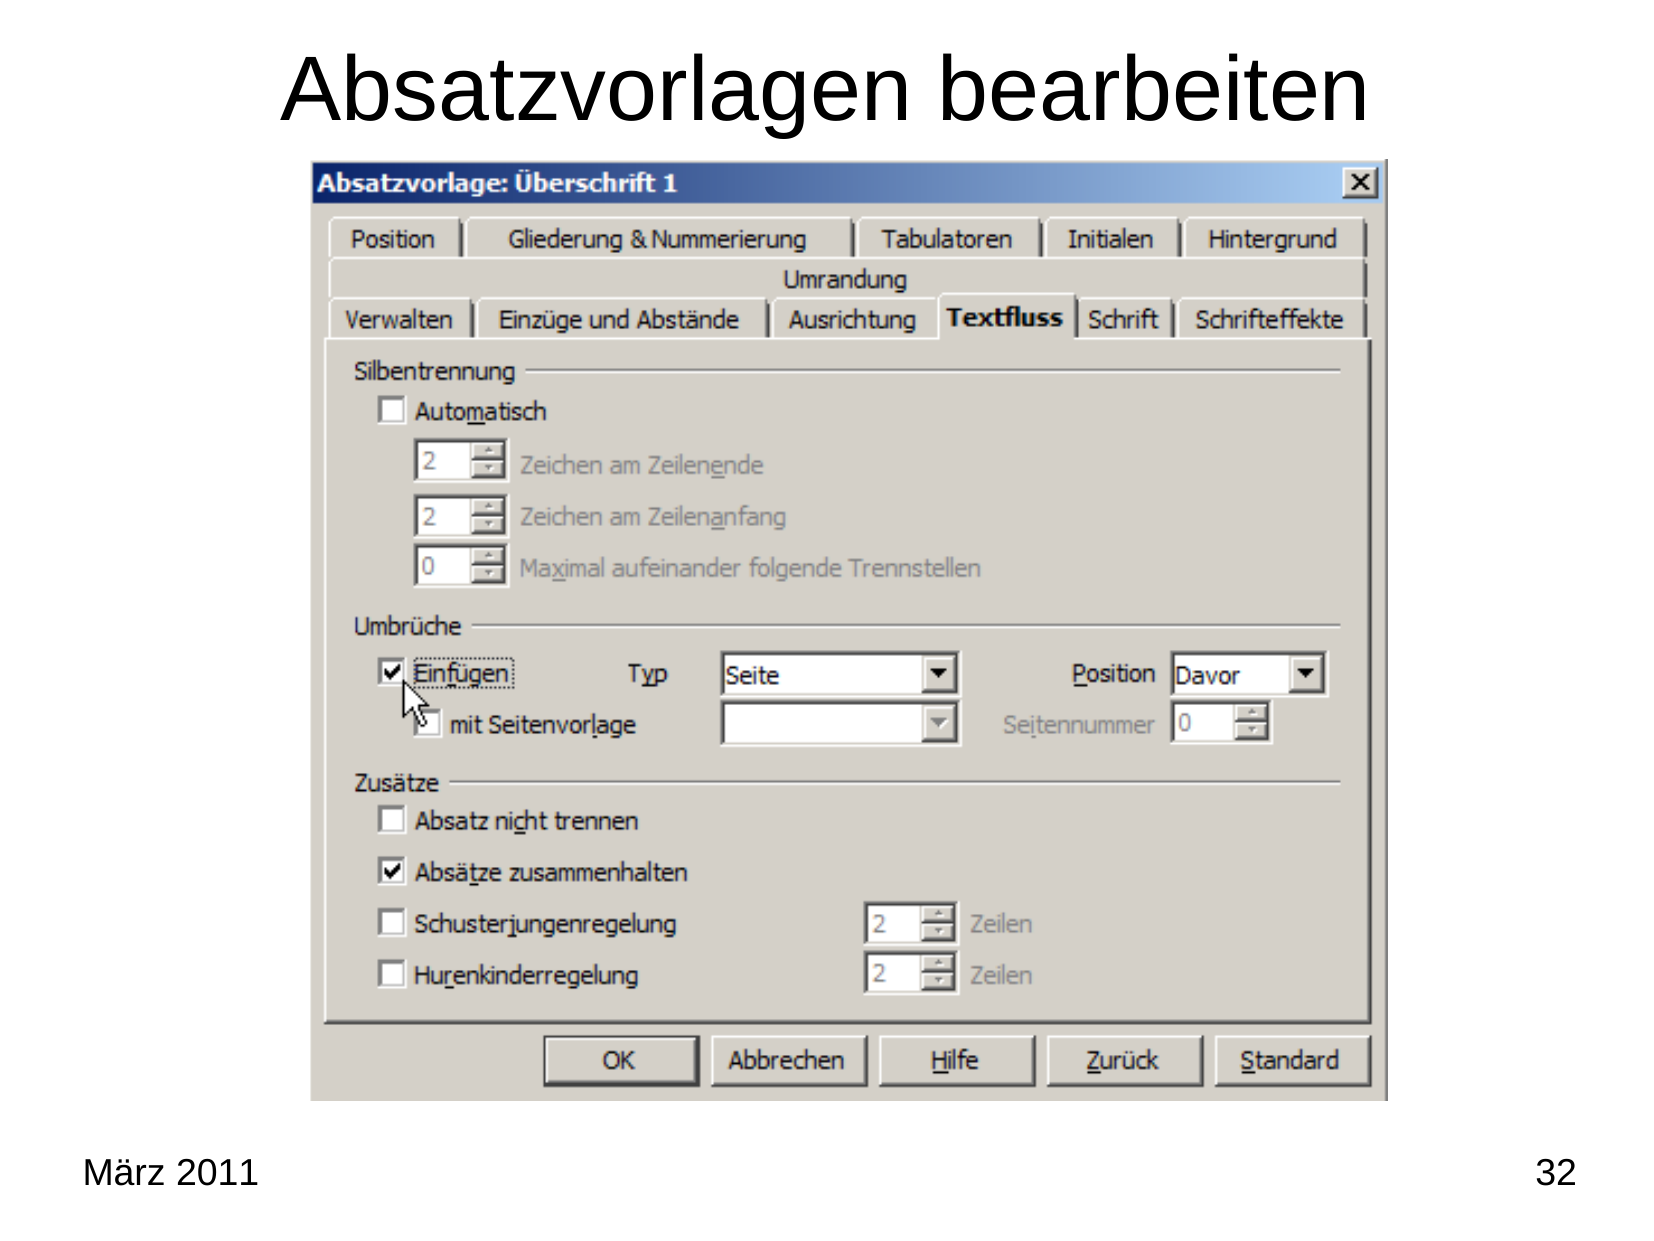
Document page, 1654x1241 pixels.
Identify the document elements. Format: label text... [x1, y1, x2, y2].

picture [309, 159, 1388, 1101]
title Absatzvorlagen bearbeiten [82, 0, 1571, 173]
